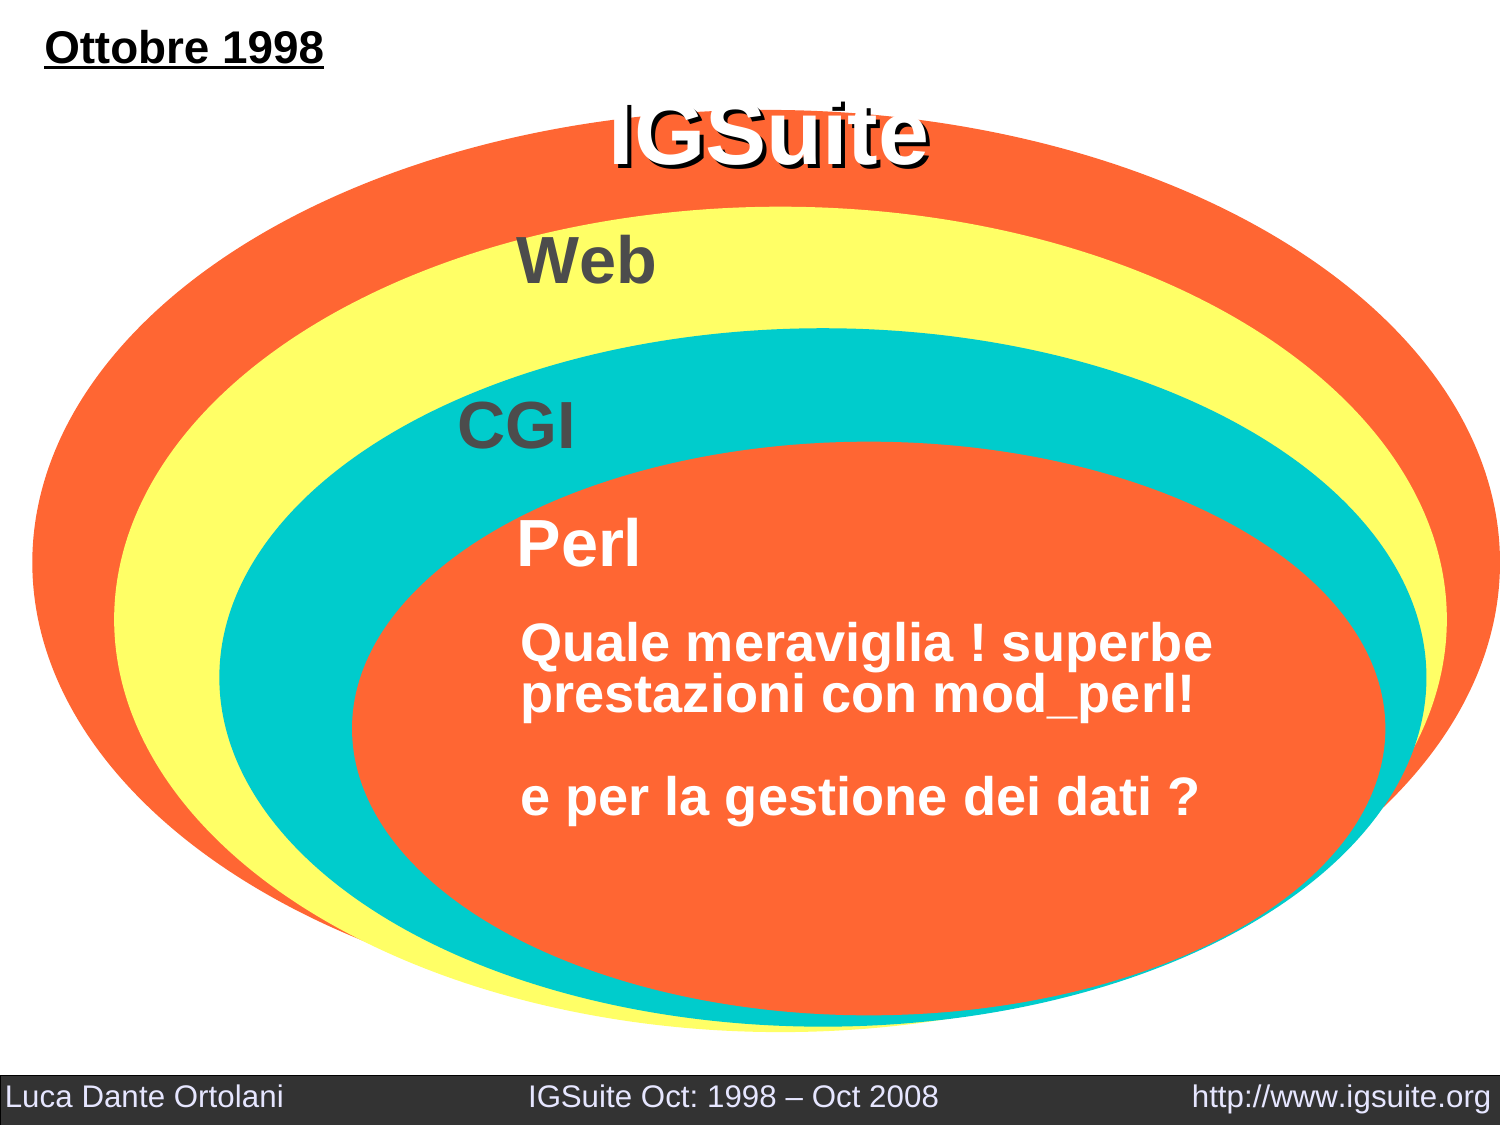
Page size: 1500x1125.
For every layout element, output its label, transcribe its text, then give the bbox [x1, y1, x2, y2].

text_box [32, 122, 1500, 1033]
text_box Luca Dante Ortolani IGSuite Oct: 1998 – Oct 2008 http://www.igsuite.org [0, 1075, 1500, 1125]
text_box Perl [501, 519, 691, 621]
text_box Quale meraviglia ! superbe prestazioni con mod_perl! e per la gestione dei dati ? [505, 612, 1351, 877]
text_box IGSuite [593, 103, 945, 237]
text_box CGI [442, 401, 592, 503]
text_box Web [501, 236, 673, 338]
text_box Ottobre 1998 [29, 29, 340, 96]
